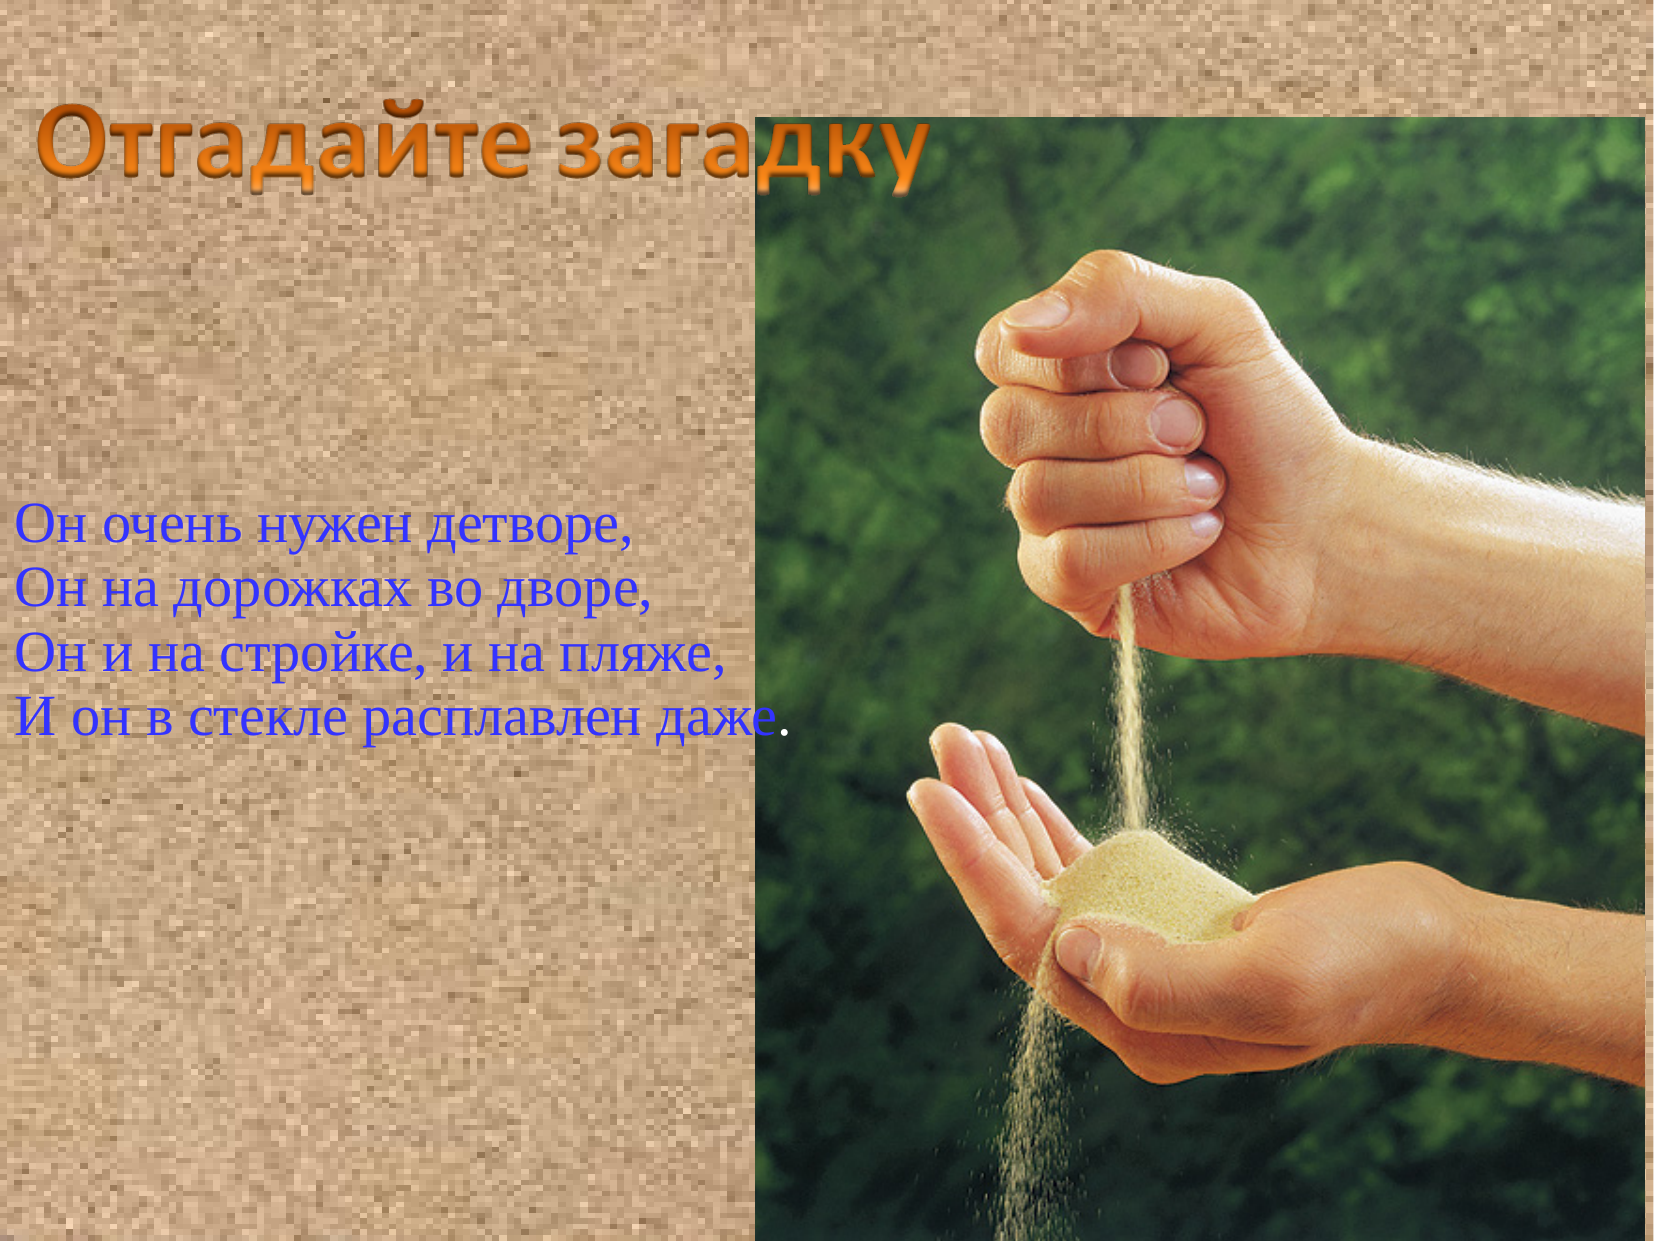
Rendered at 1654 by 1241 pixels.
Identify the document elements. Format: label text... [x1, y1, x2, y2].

picture [0, 0, 1654, 1241]
text_box Он очень нужен детворе, Он на дорожках во дворе, Он и на стройке, и на пляже, И он в стекле расплавлен даже. [0, 482, 1233, 760]
